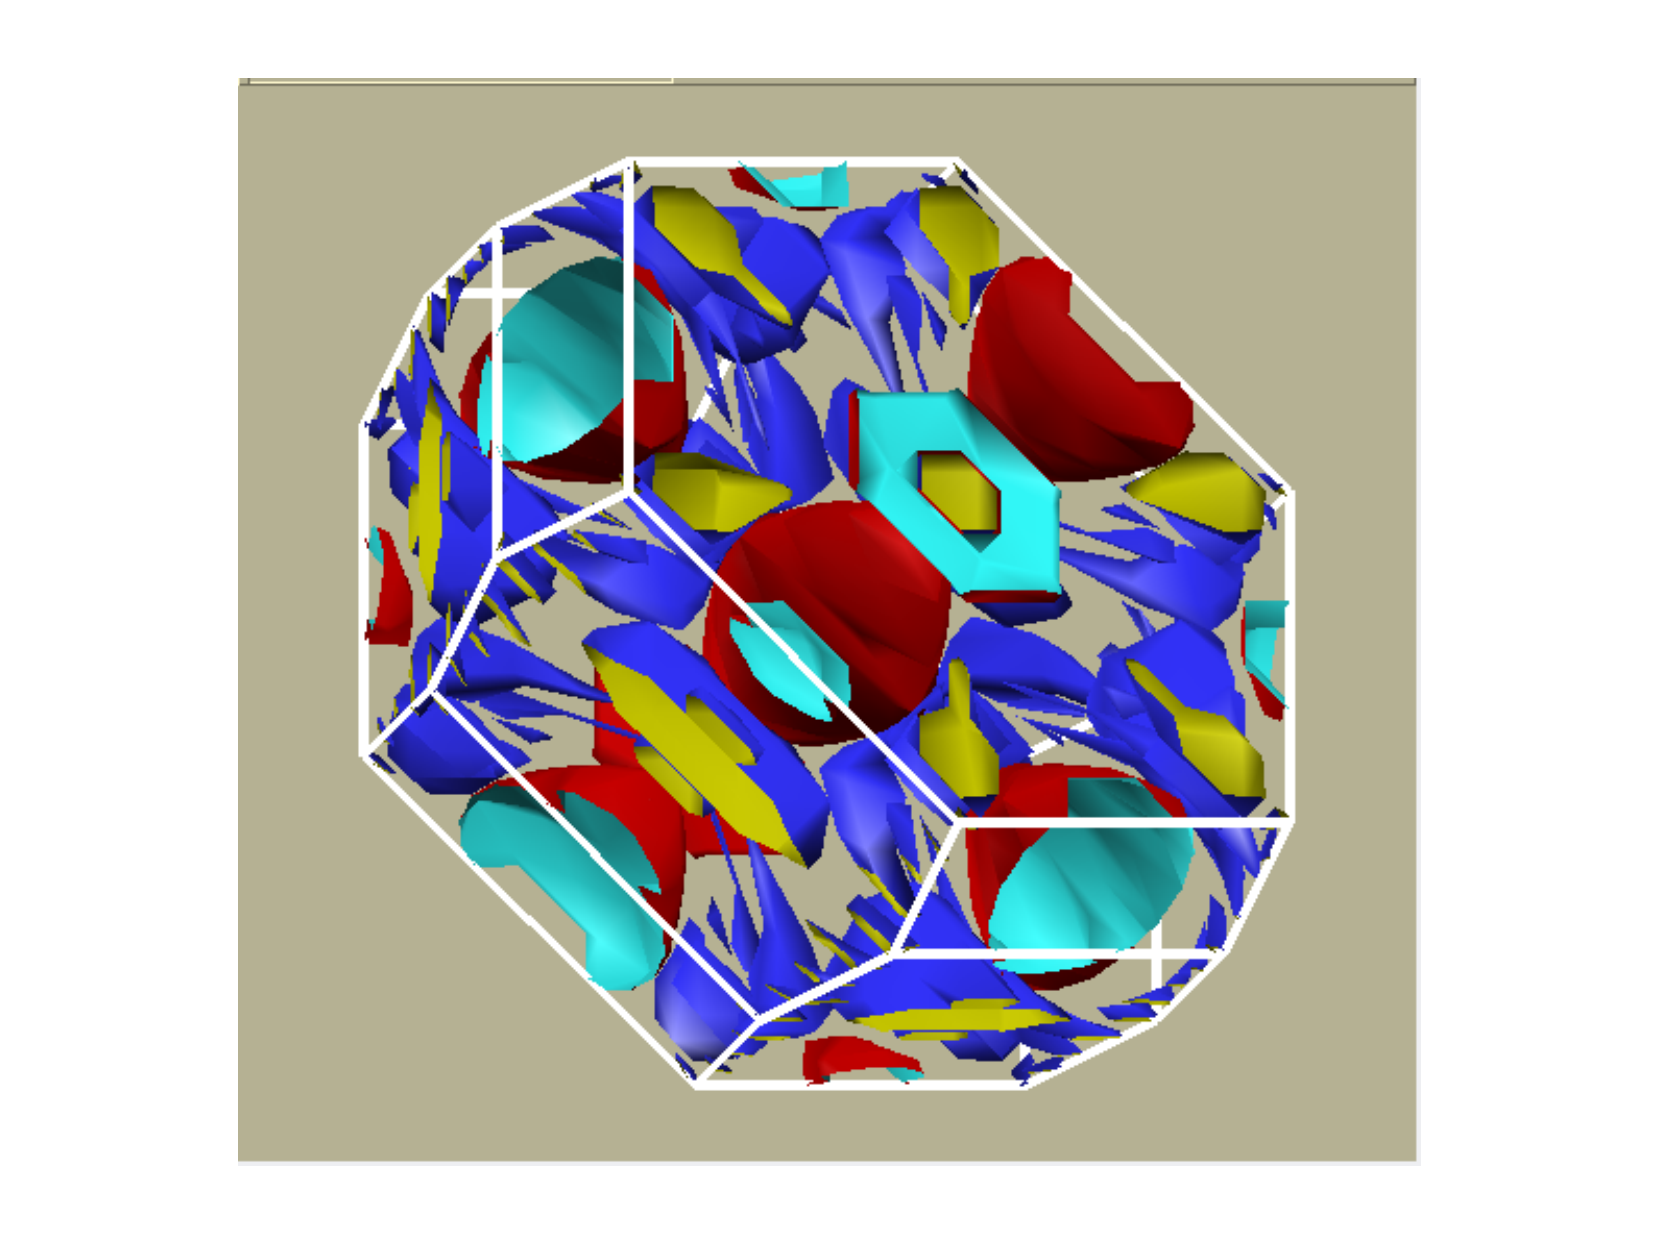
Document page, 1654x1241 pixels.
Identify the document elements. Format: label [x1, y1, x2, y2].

picture [238, 78, 1421, 1166]
